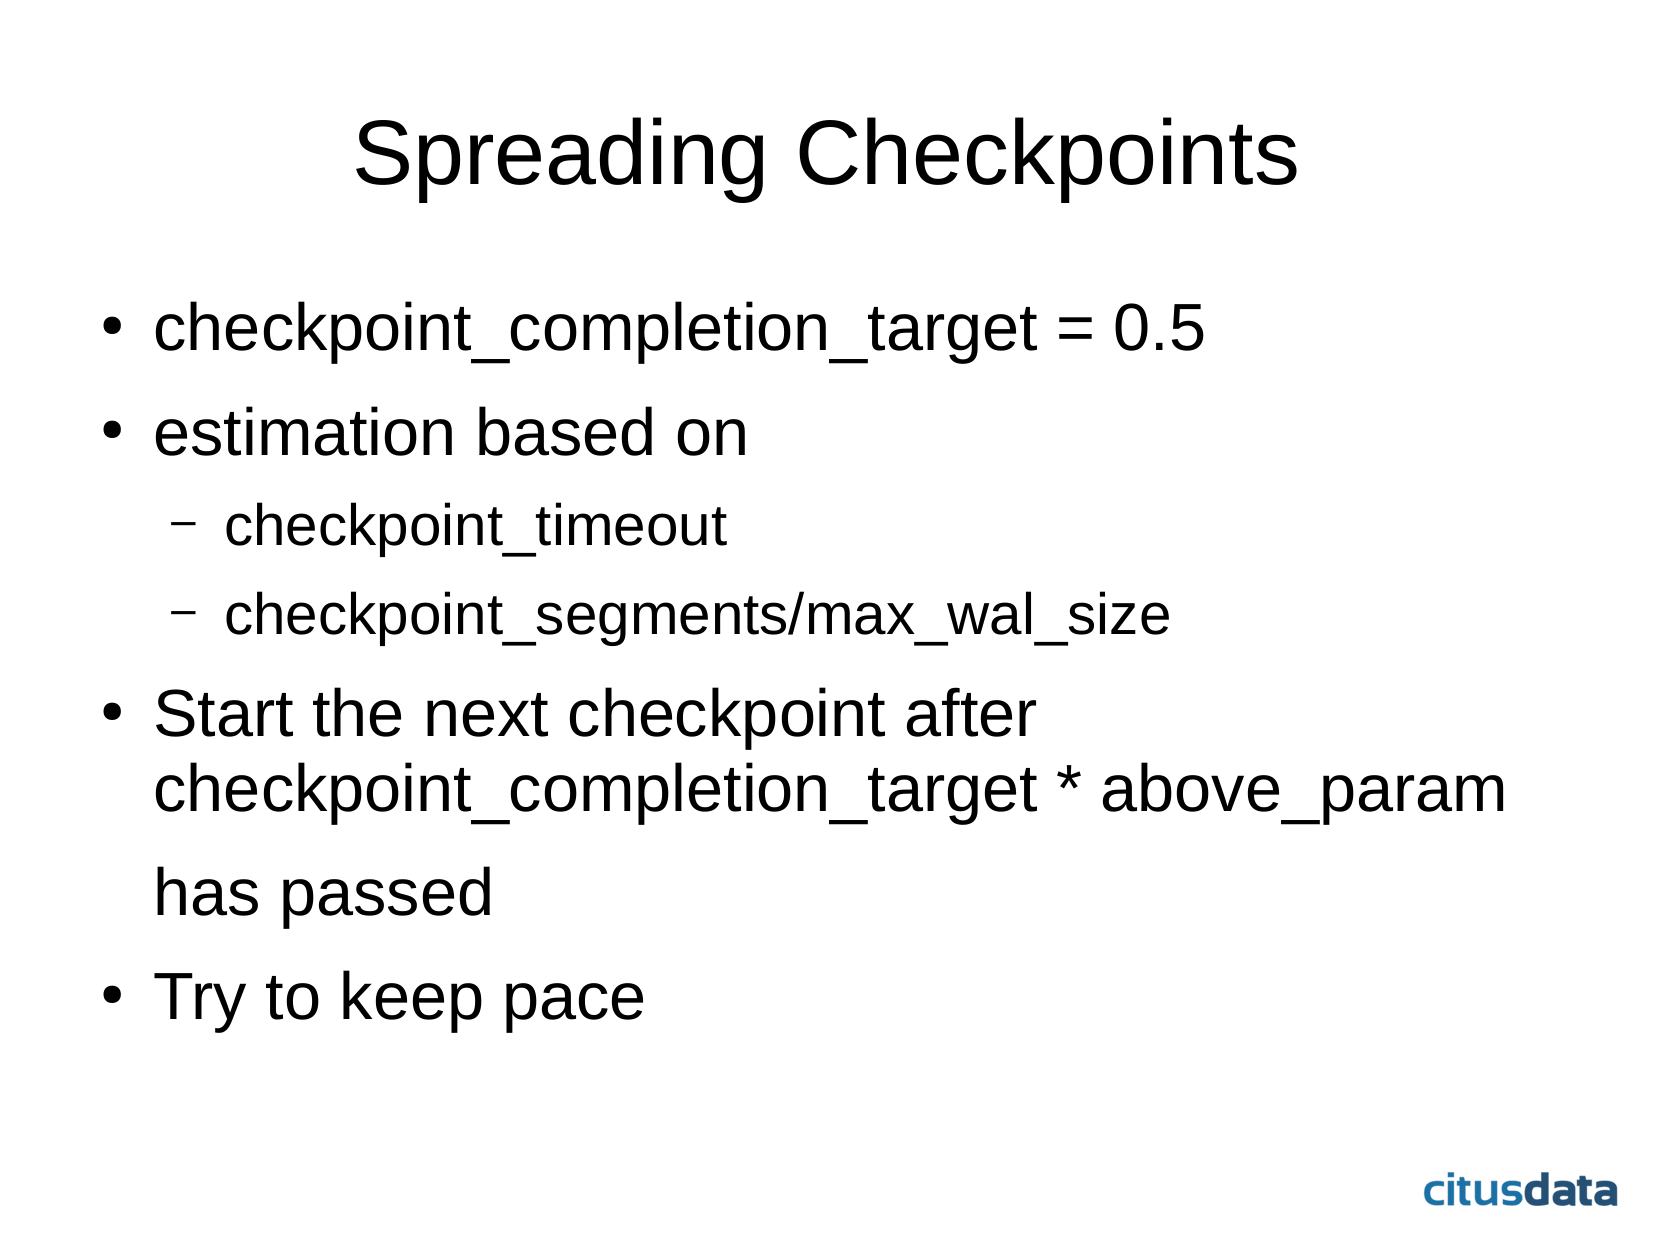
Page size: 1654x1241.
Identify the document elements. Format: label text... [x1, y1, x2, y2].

list checkpoint_completion_target = 0.5 estimation based on checkpoint_timeout checkpoint_segments/max_wal_size Start the next checkpoint after checkpoint_completion_target * above_param has passed Try to keep pace [82, 290, 1571, 1096]
picture [1420, 1167, 1622, 1209]
title Spreading Checkpoints [82, 49, 1571, 257]
